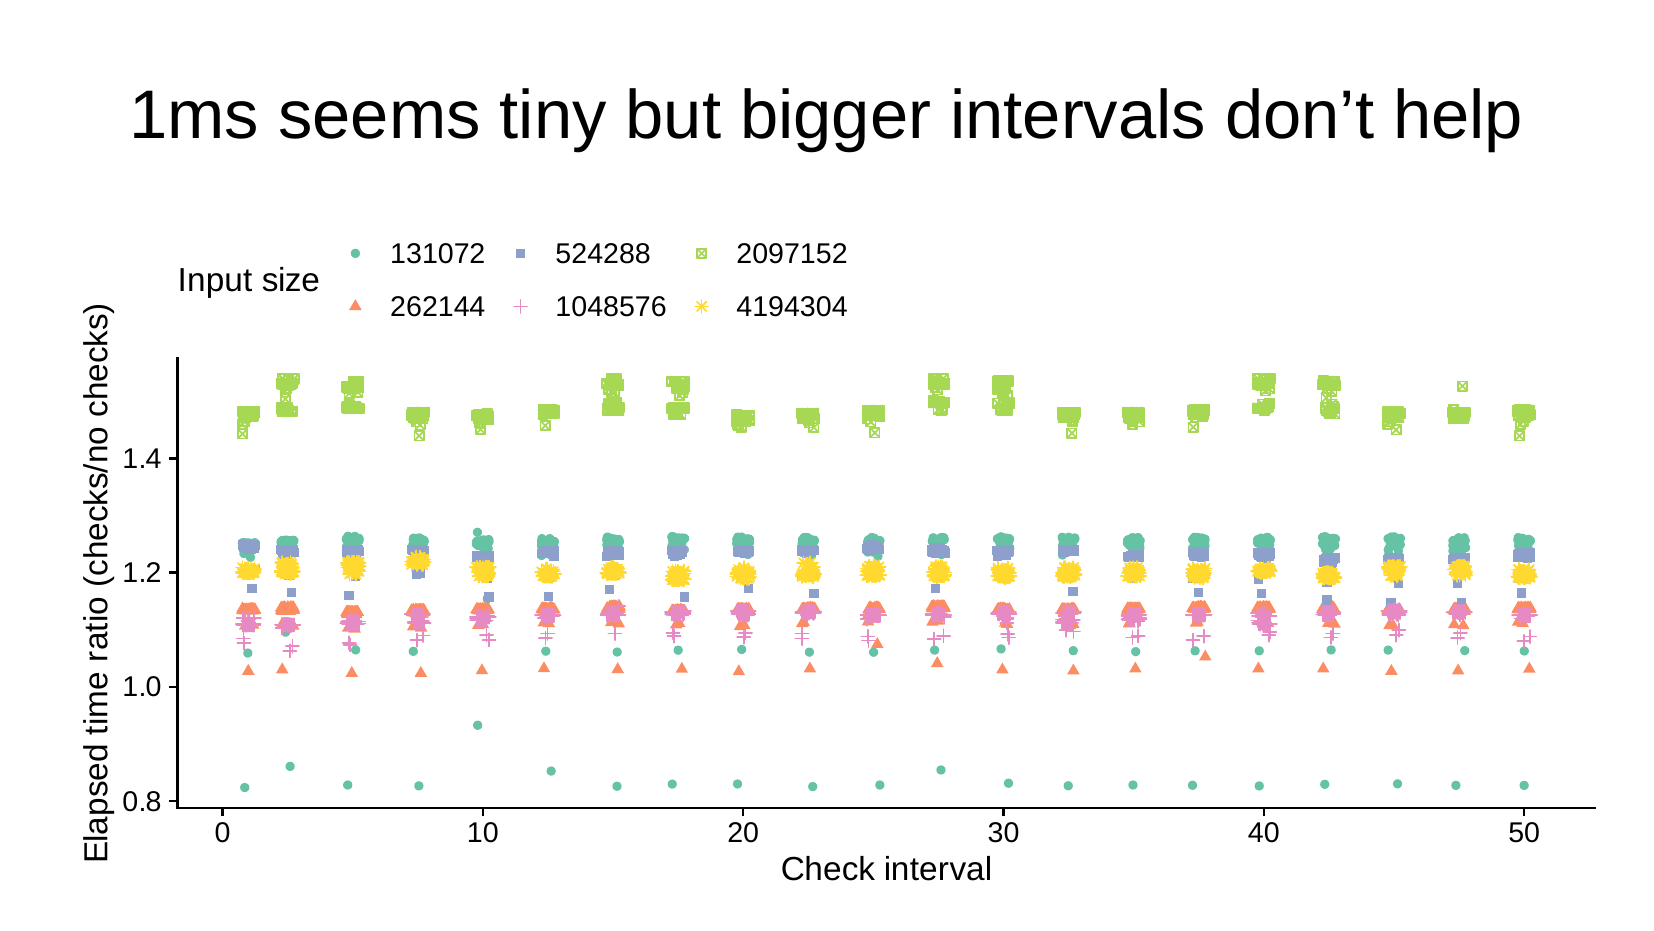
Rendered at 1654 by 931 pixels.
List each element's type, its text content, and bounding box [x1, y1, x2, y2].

title 1ms seems tiny but bigger intervals don’t help [82, 37, 1571, 193]
picture [66, 217, 1613, 905]
